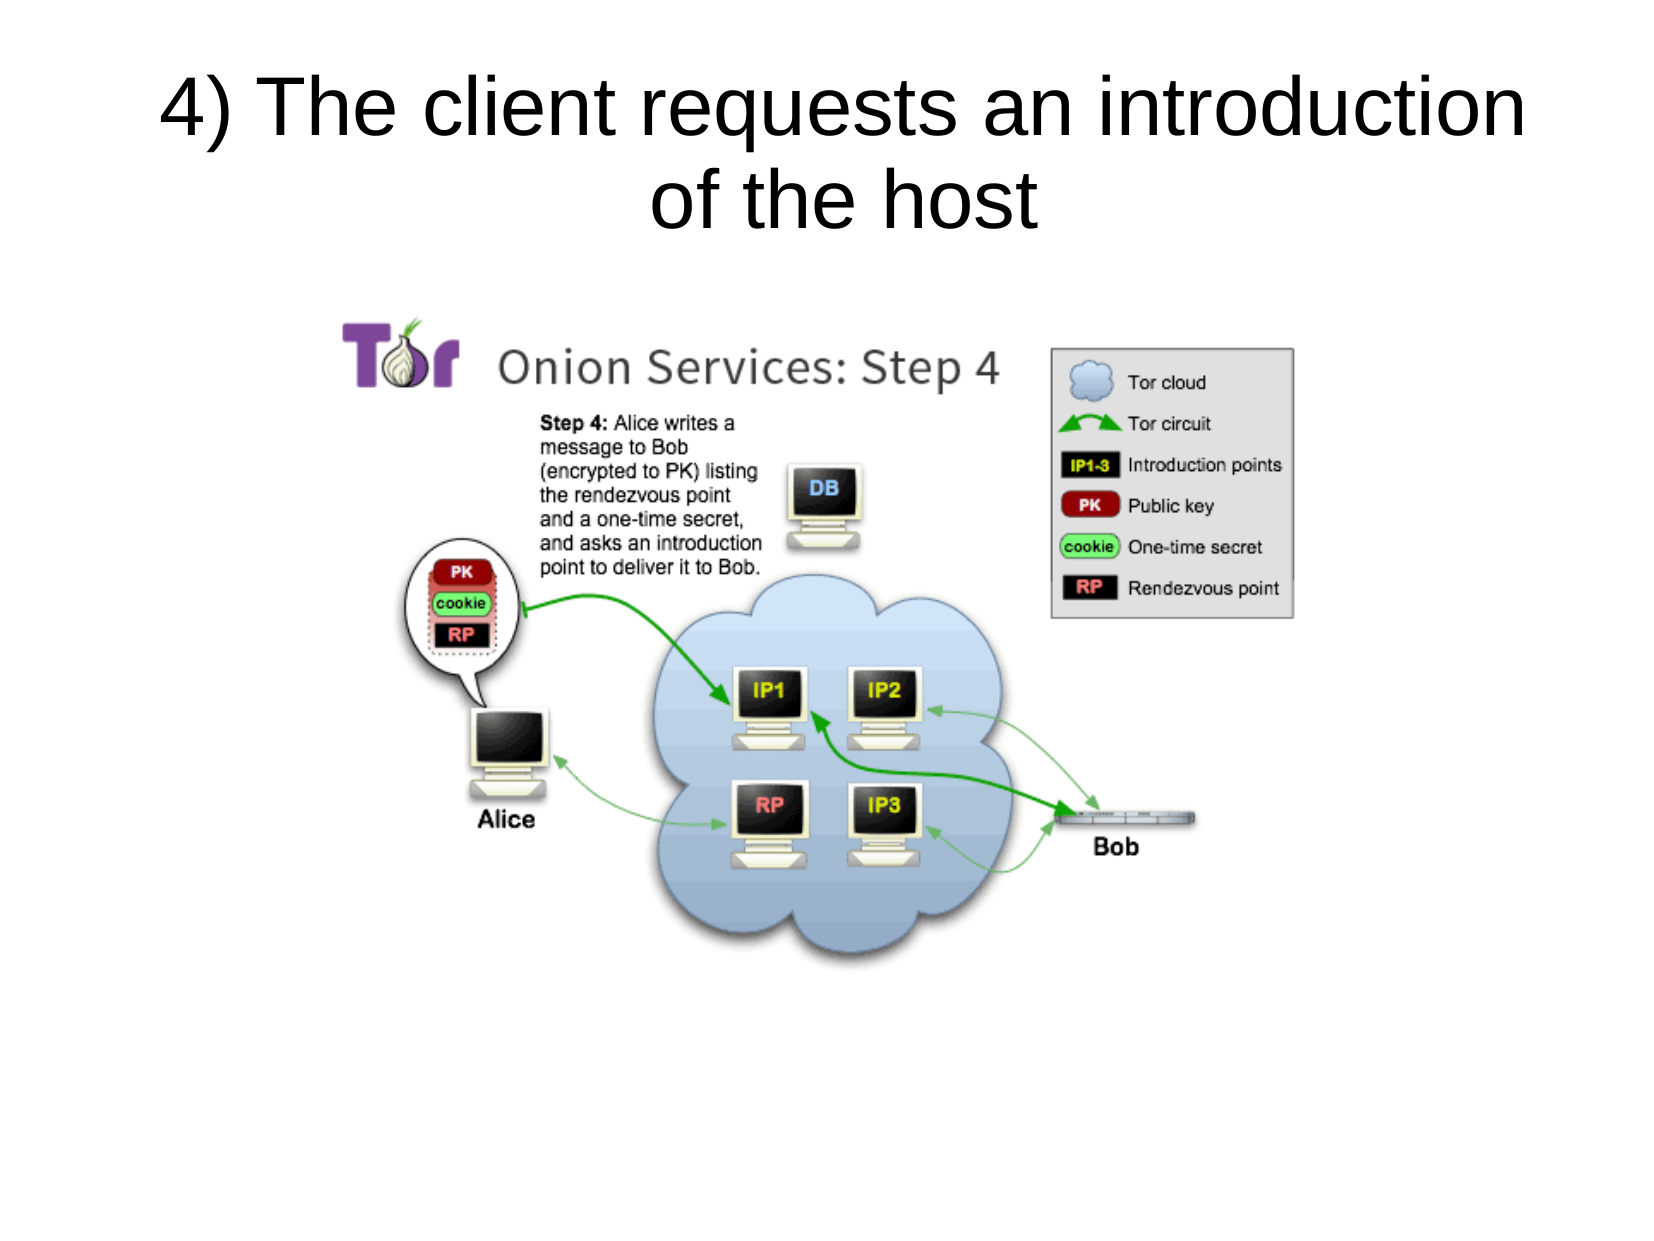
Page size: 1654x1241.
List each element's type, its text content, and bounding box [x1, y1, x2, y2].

title 4) The client requests an introduction of the host [82, 49, 1571, 257]
picture [312, 290, 1341, 1010]
